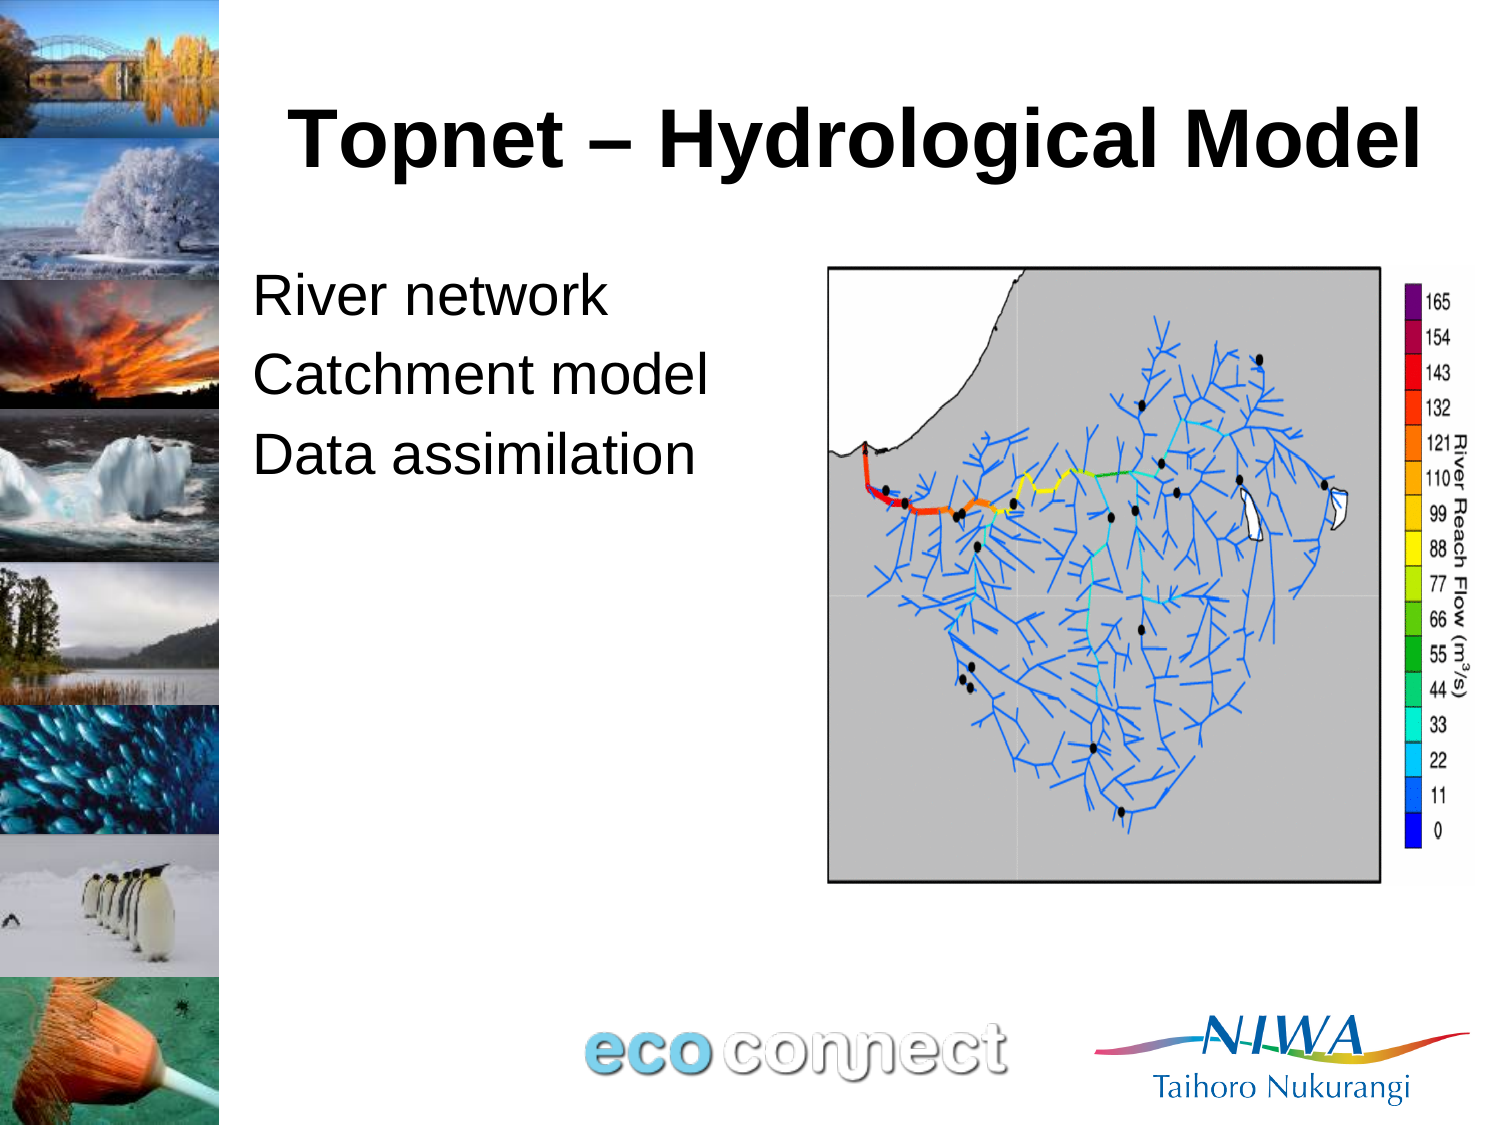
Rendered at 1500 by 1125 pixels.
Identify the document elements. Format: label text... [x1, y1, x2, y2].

picture [561, 1003, 1030, 1098]
picture [0, 0, 219, 1125]
picture [1092, 1013, 1472, 1106]
picture [826, 265, 1475, 886]
title Topnet – Hydrological Model [253, 31, 1459, 247]
list River network Catchment model Data assimilation [252, 262, 842, 977]
